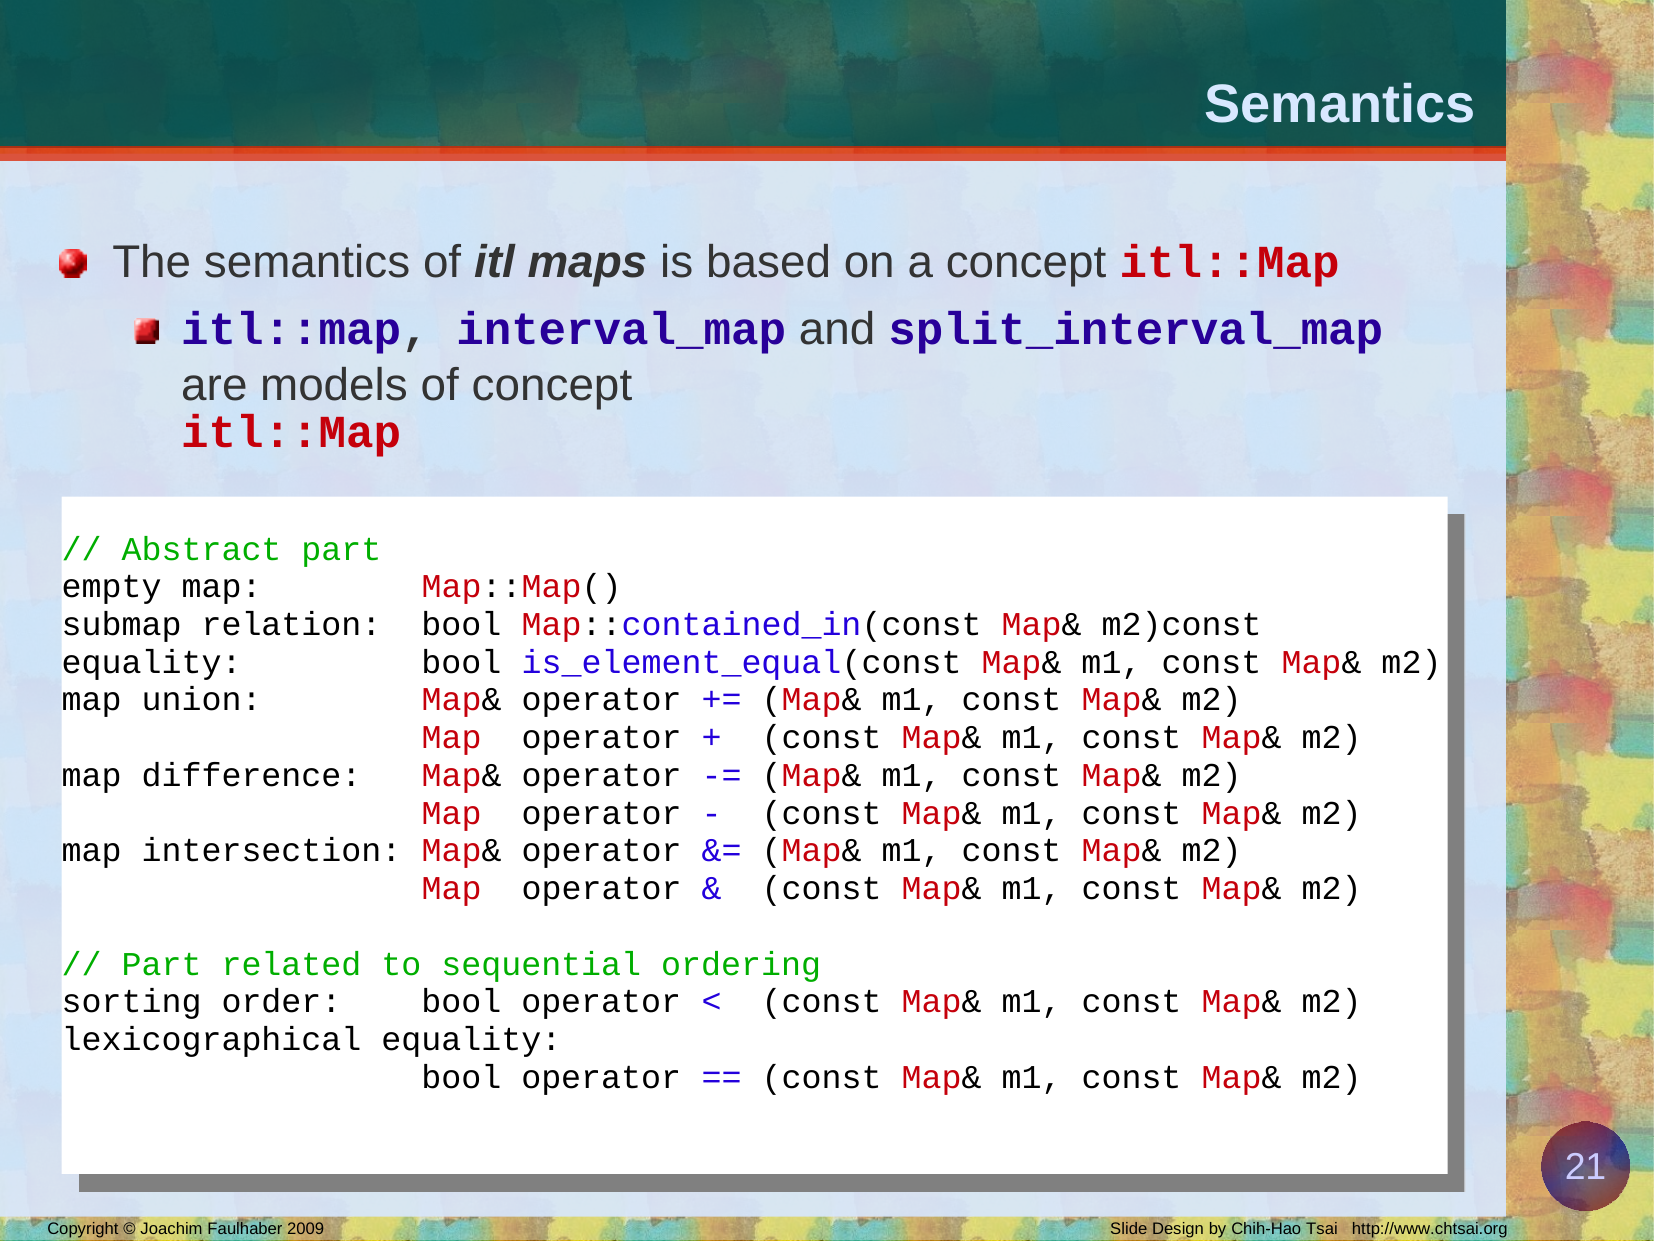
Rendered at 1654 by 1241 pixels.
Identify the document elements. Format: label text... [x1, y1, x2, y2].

text_box // Abstract part empty map: Map::Map() submap relation: bool Map::contained_in(const Map& m2)const equality: bool is_element_equal(const Map& m1, const Map& m2) map union: Map& operator += (Map& m1, const Map& m2) Map operator + (const Map& m1, const Map& m2) map difference: Map& operator -= (Map& m1, const Map& m2) Map operator - (const Map& m1, const Map& m2) map intersection: Map& operator &= (Map& m1, const Map& m2) Map operator & (const Map& m1, const Map& m2) // Part related to sequential ordering sorting order: bool operator < (const Map& m1, const Map& m2) lexicographical equality: bool operator == (const Map& m1, const Map& m2) [61, 496, 1448, 1164]
title Semantics [29, 59, 1477, 148]
list The semantics of itl maps is based on a concept itl::Map itl::map, interval_map and split_interval_map are models of concept itl::Map [59, 236, 1418, 462]
